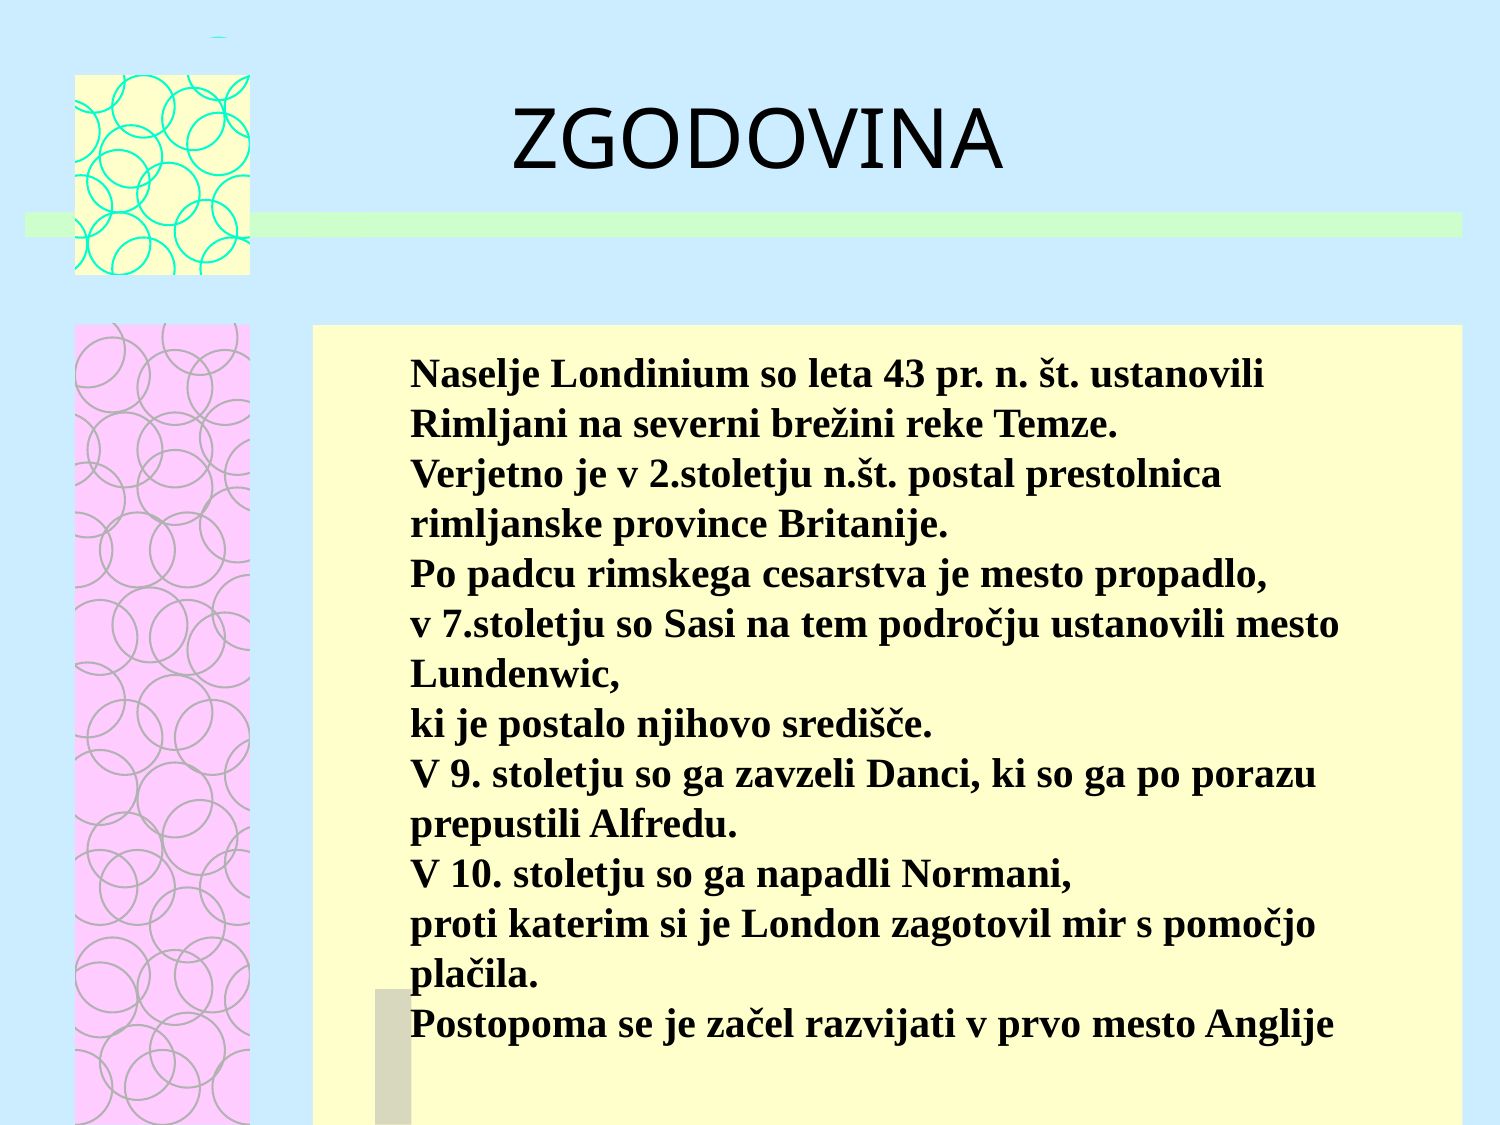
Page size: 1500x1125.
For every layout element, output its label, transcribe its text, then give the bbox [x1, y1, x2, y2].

text_box ZGODOVINA [496, 78, 1019, 193]
text_box Naselje Londinium so leta 43 pr. n. št. ustanovili Rimljani na severni brežini reke Temze. Verjetno je v 2.stoletju n.št. postal prestolnica rimljanske province Britanije. Po padcu rimskega cesarstva je mesto propadlo, v 7.stoletju so Sasi na tem področju ustanovili mesto Lundenwic, ki je postalo njihovo središče. V 9. stoletju so ga zavzeli Danci, ki so ga po porazu prepustili Alfredu. V 10. stoletju so ga napadli Normani, proti katerim si je London zagotovil mir s pomočjo plačila. Postopoma se je začel razvijati v prvo mesto Anglije [395, 337, 1459, 1054]
